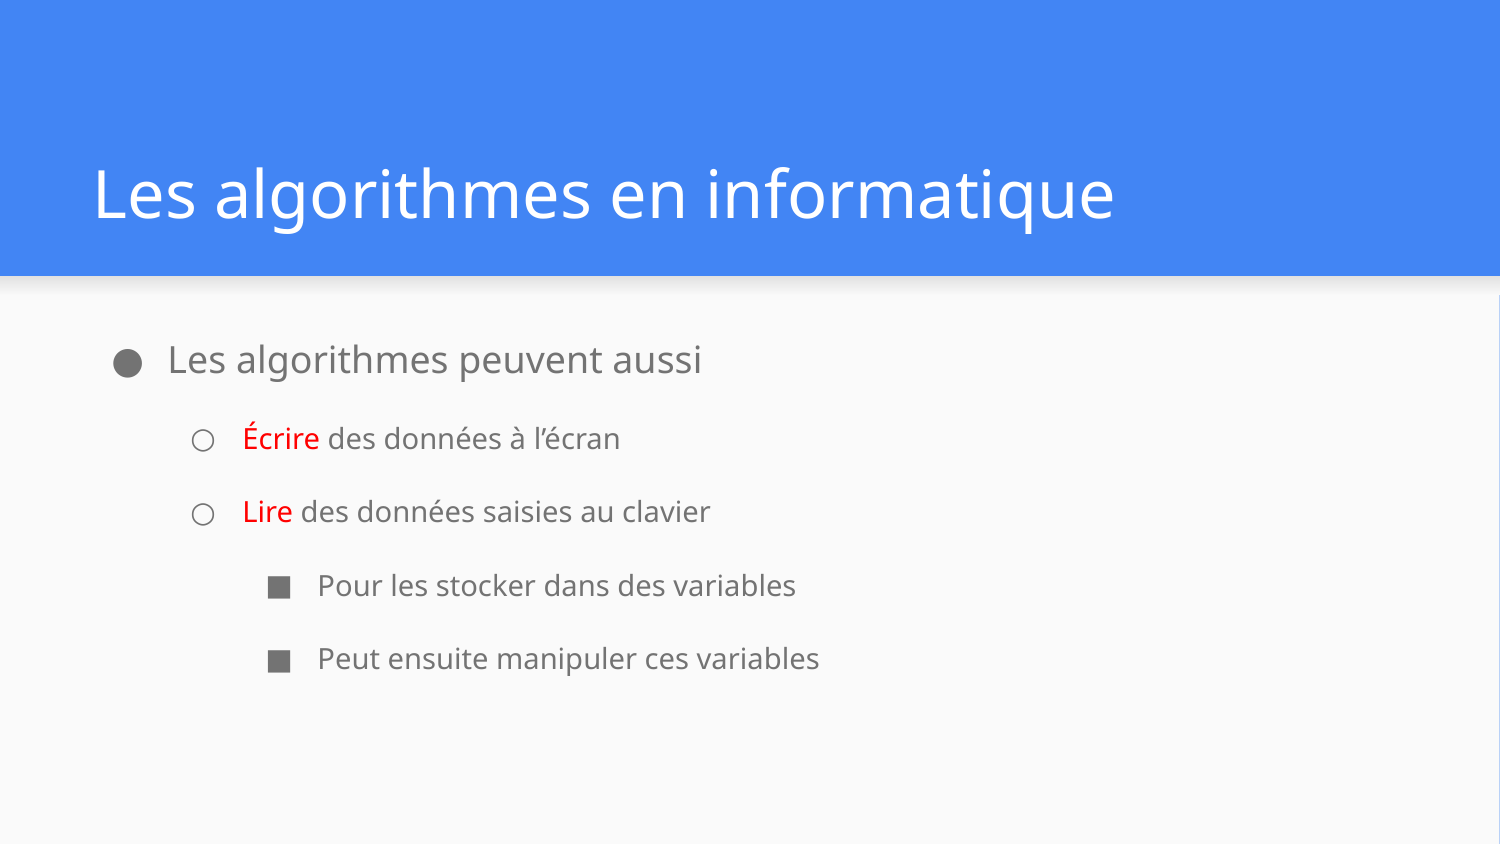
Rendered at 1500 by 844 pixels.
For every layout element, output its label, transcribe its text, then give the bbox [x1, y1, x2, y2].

title Les algorithmes en informatique [77, 121, 1427, 248]
list Les algorithmes peuvent aussi Écrire des données à l’écran Lire des données saisies au clavier Pour les stocker dans des variables Peut ensuite manipuler ces variables [77, 314, 1427, 760]
